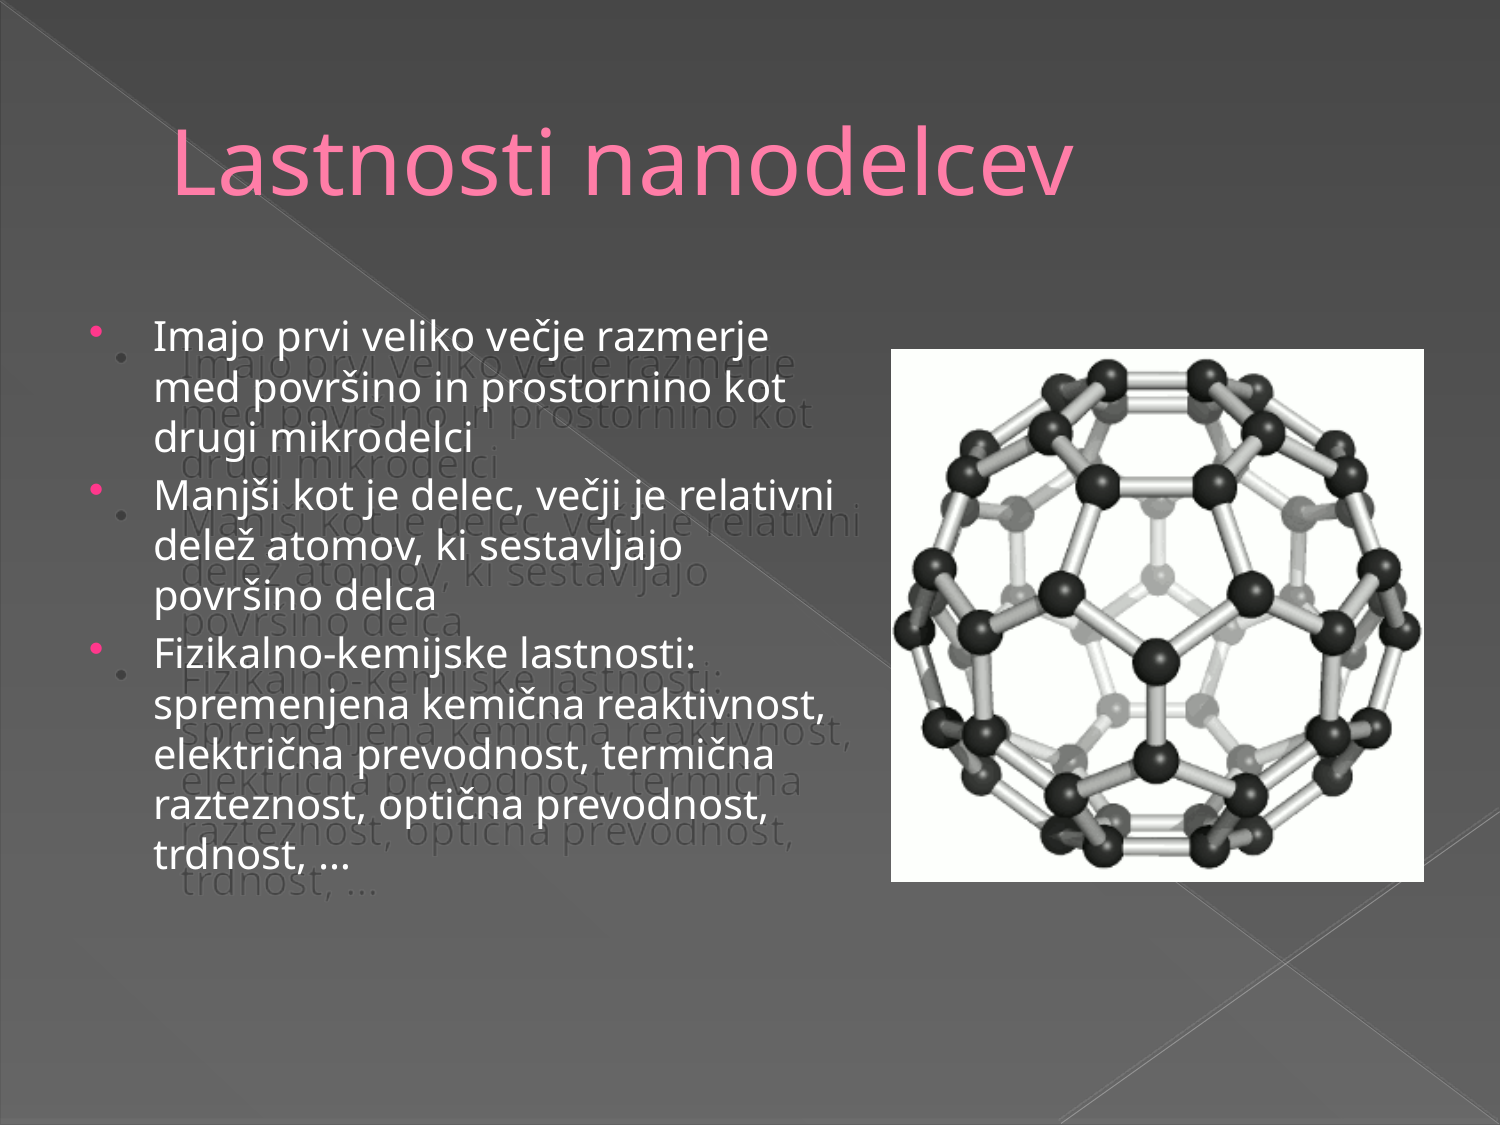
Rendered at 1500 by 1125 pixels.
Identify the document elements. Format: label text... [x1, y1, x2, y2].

title Lastnosti nanodelcev [75, 43, 1425, 274]
picture [891, 349, 1424, 882]
list Imajo prvi veliko večje razmerje med površino in prostornino kot drugi mikrodelci Manjši kot je delec, večji je relativni delež atomov, ki sestavljajo površino delca Fizikalno-kemijske lastnosti: spremenjena kemična reaktivnost, električna prevodnost, termična razteznost, optična prevodnost, trdnost, … [64, 302, 869, 1012]
